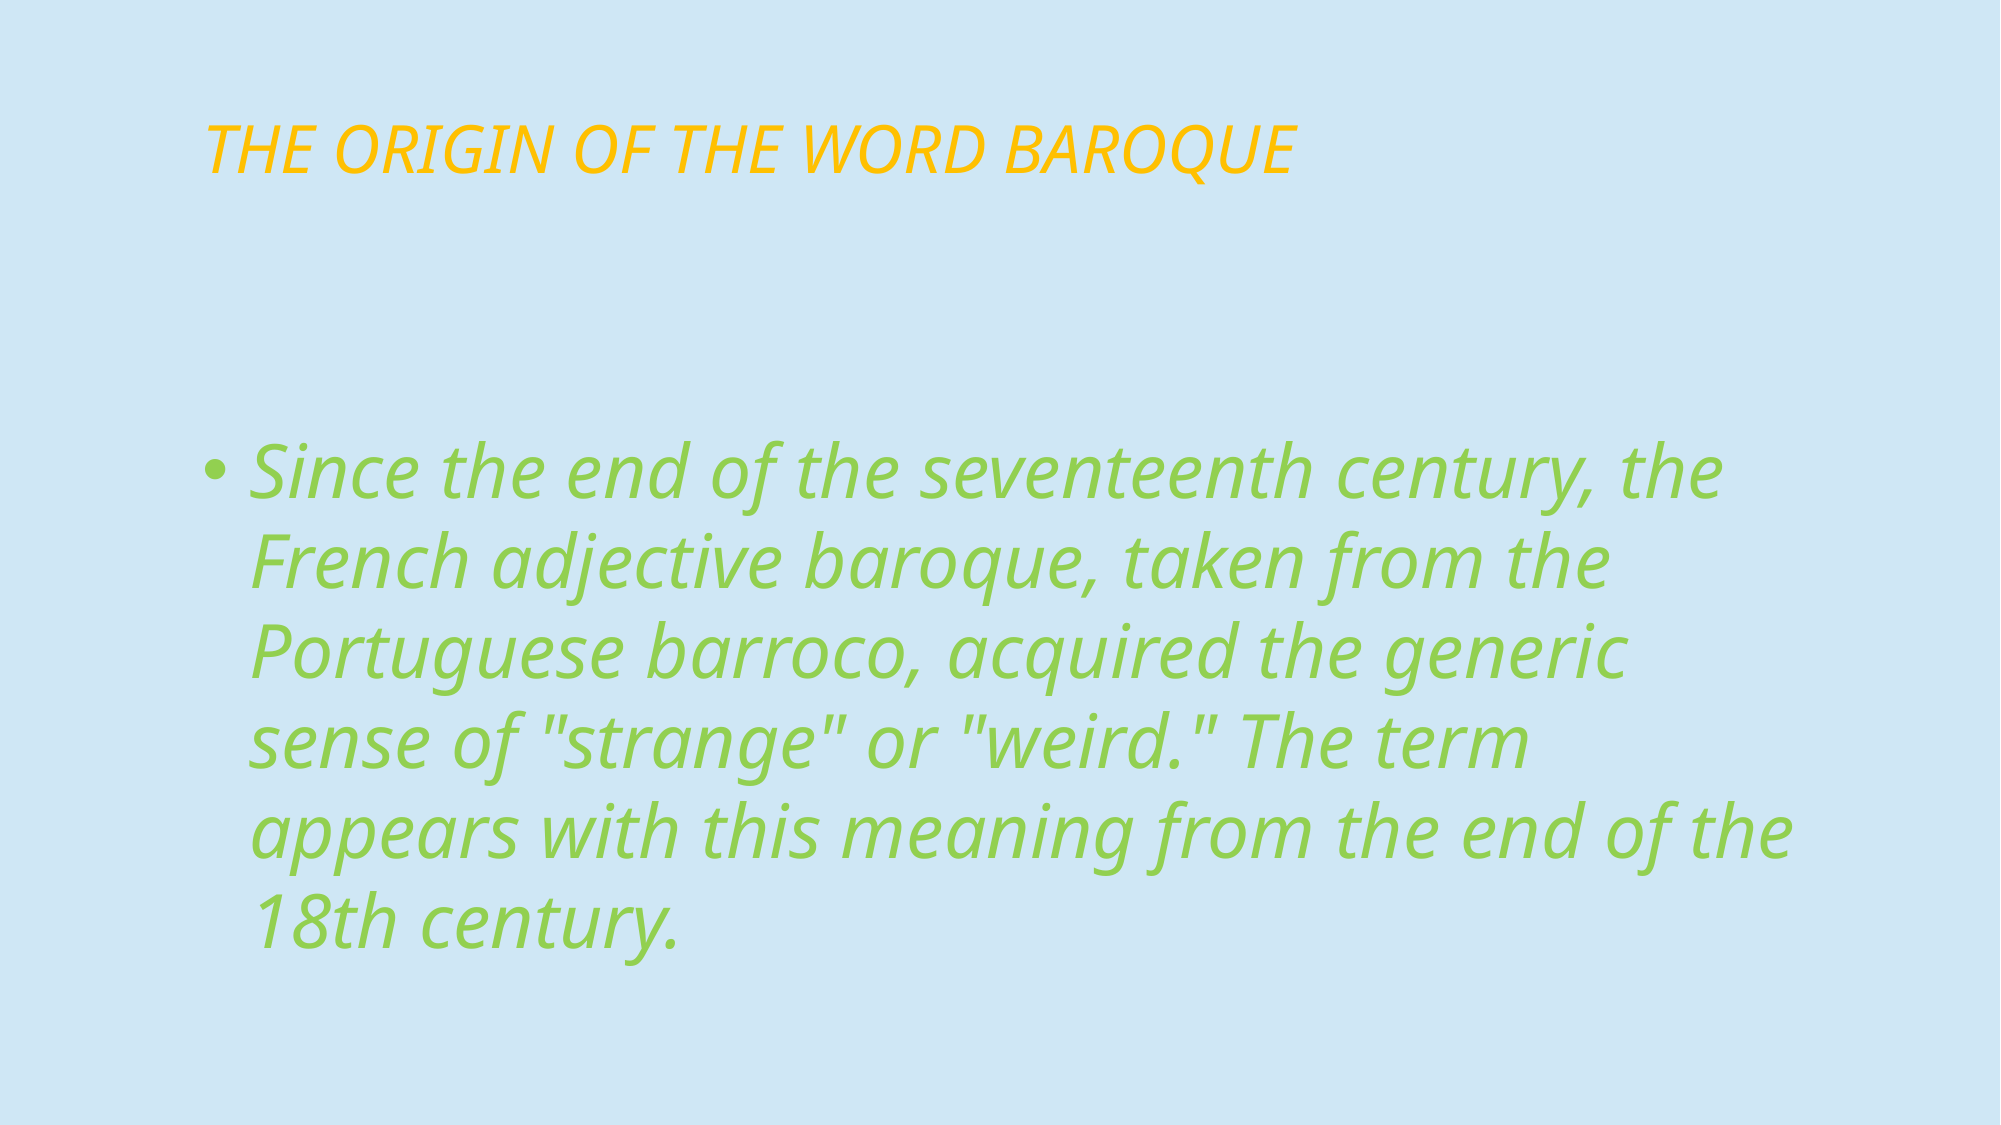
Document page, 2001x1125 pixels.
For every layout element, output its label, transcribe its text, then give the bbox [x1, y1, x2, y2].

title THE ORIGIN OF THE WORD BAROQUE [187, 99, 1813, 413]
list Since the end of the seventeenth century, the French adjective baroque, taken from the Portuguese barroco, acquired the generic sense of "strange" or "weird." The term appears with this meaning from the end of the 18th century. [187, 437, 1813, 950]
